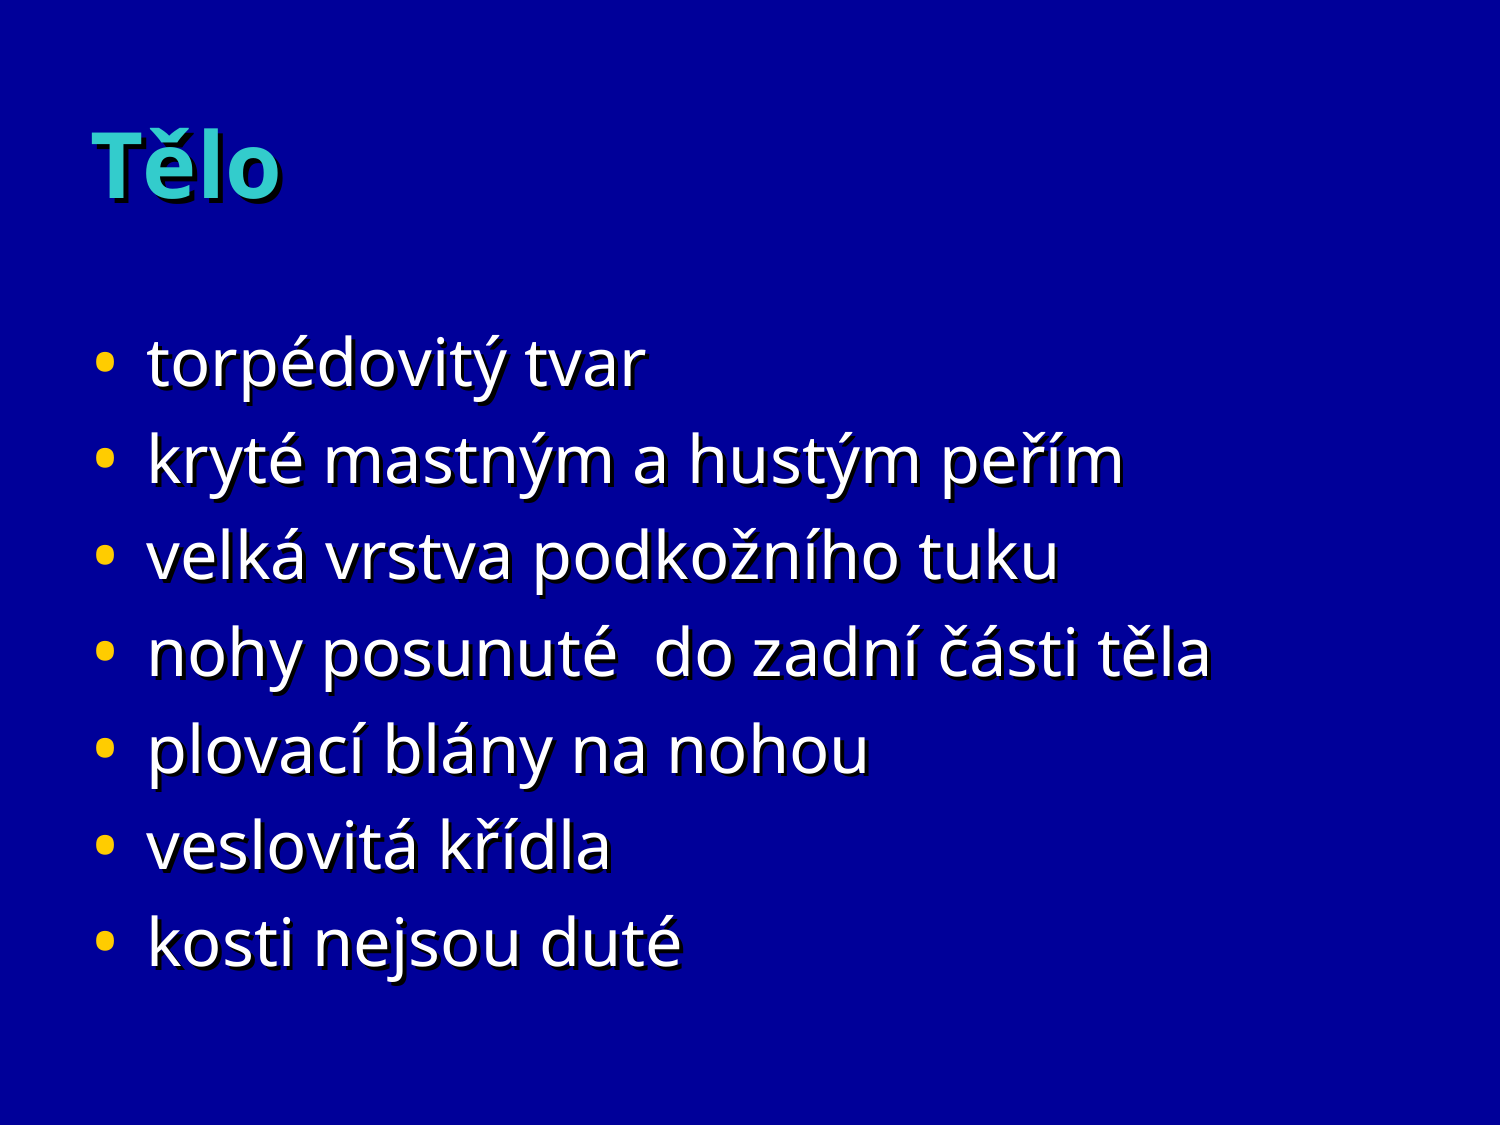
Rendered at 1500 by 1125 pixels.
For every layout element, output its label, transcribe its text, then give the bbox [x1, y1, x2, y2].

title Tělo [75, 47, 1426, 276]
list torpédovitý tvar kryté mastným a hustým peřím velká vrstva podkožního tuku nohy posunuté do zadní části těla plovací blány na nohou veslovitá křídla kosti nejsou duté [75, 312, 1426, 1116]
